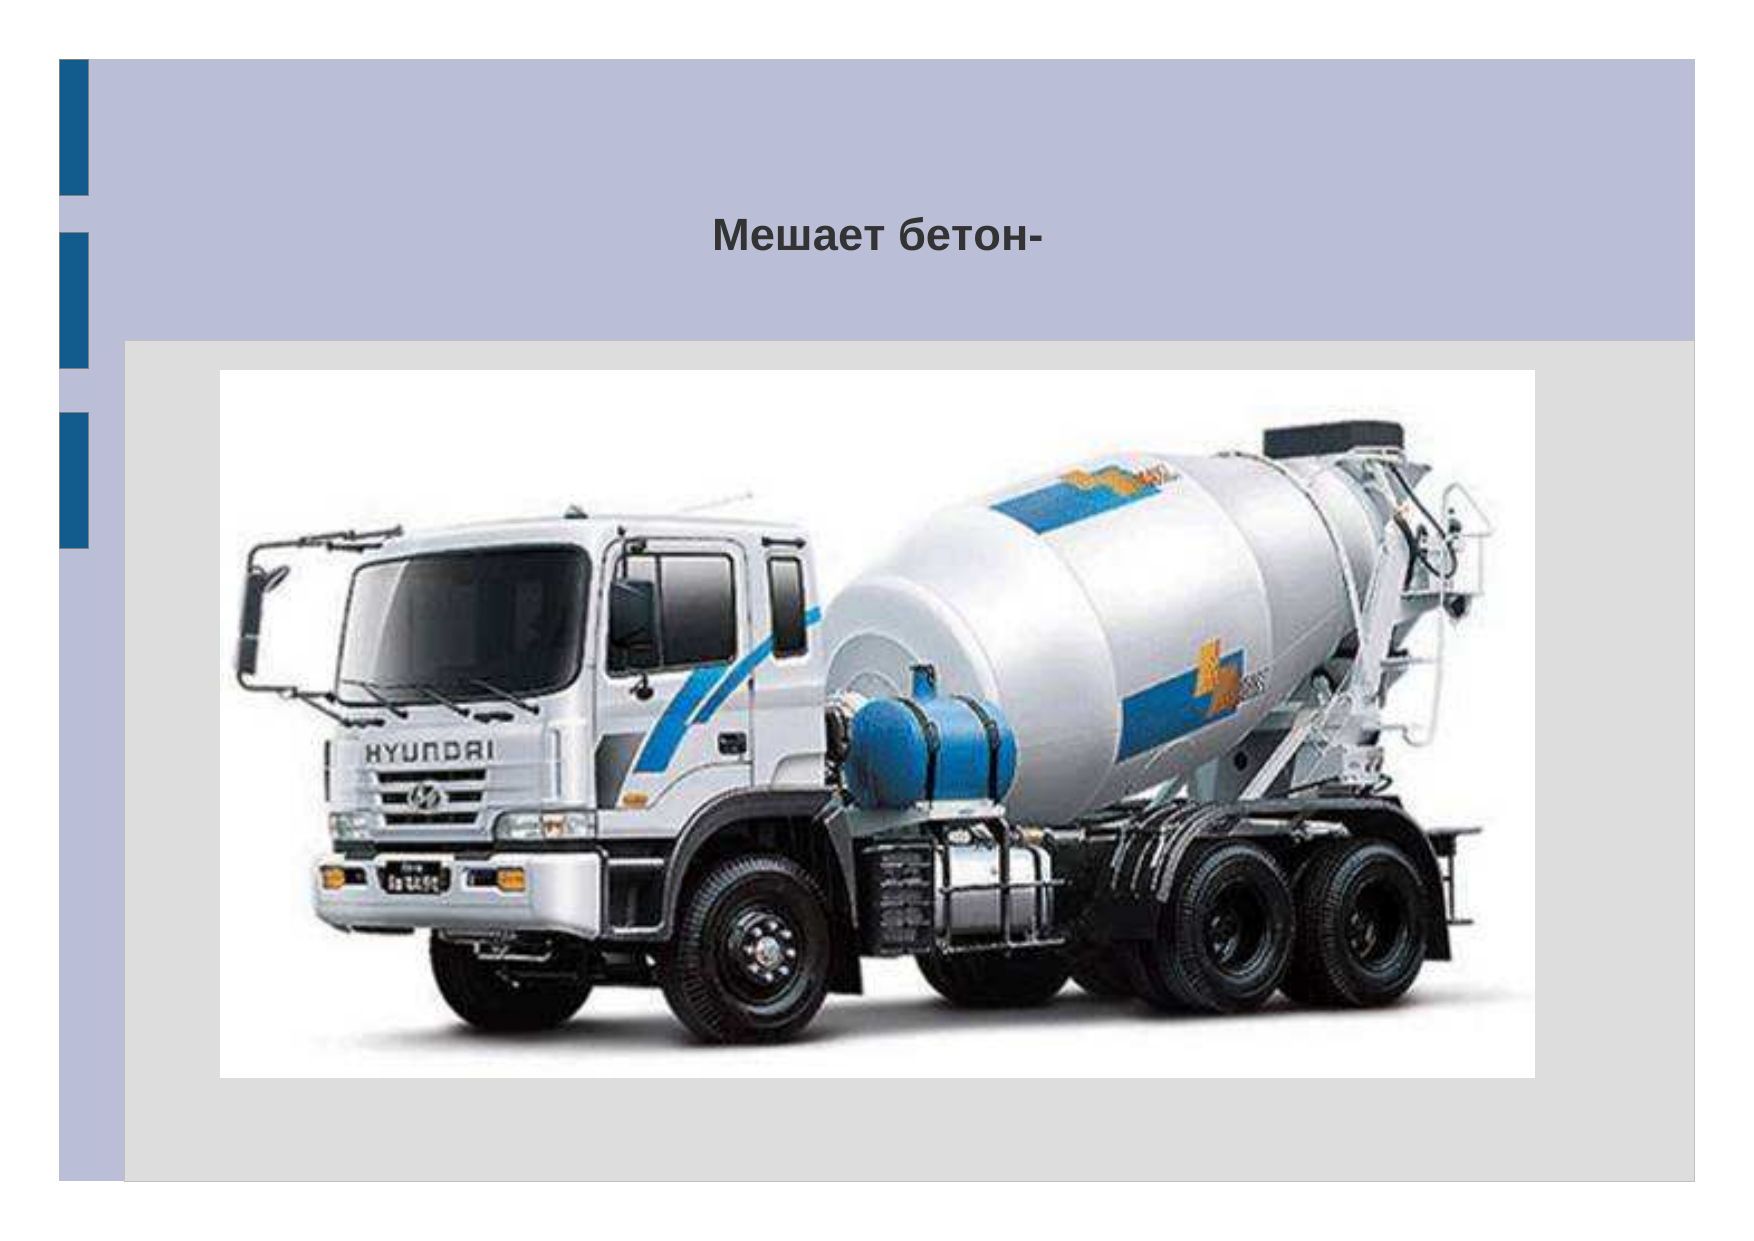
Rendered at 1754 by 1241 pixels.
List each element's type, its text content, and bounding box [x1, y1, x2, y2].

picture [220, 370, 1535, 1078]
title Мешает бетон- [179, 141, 1577, 329]
